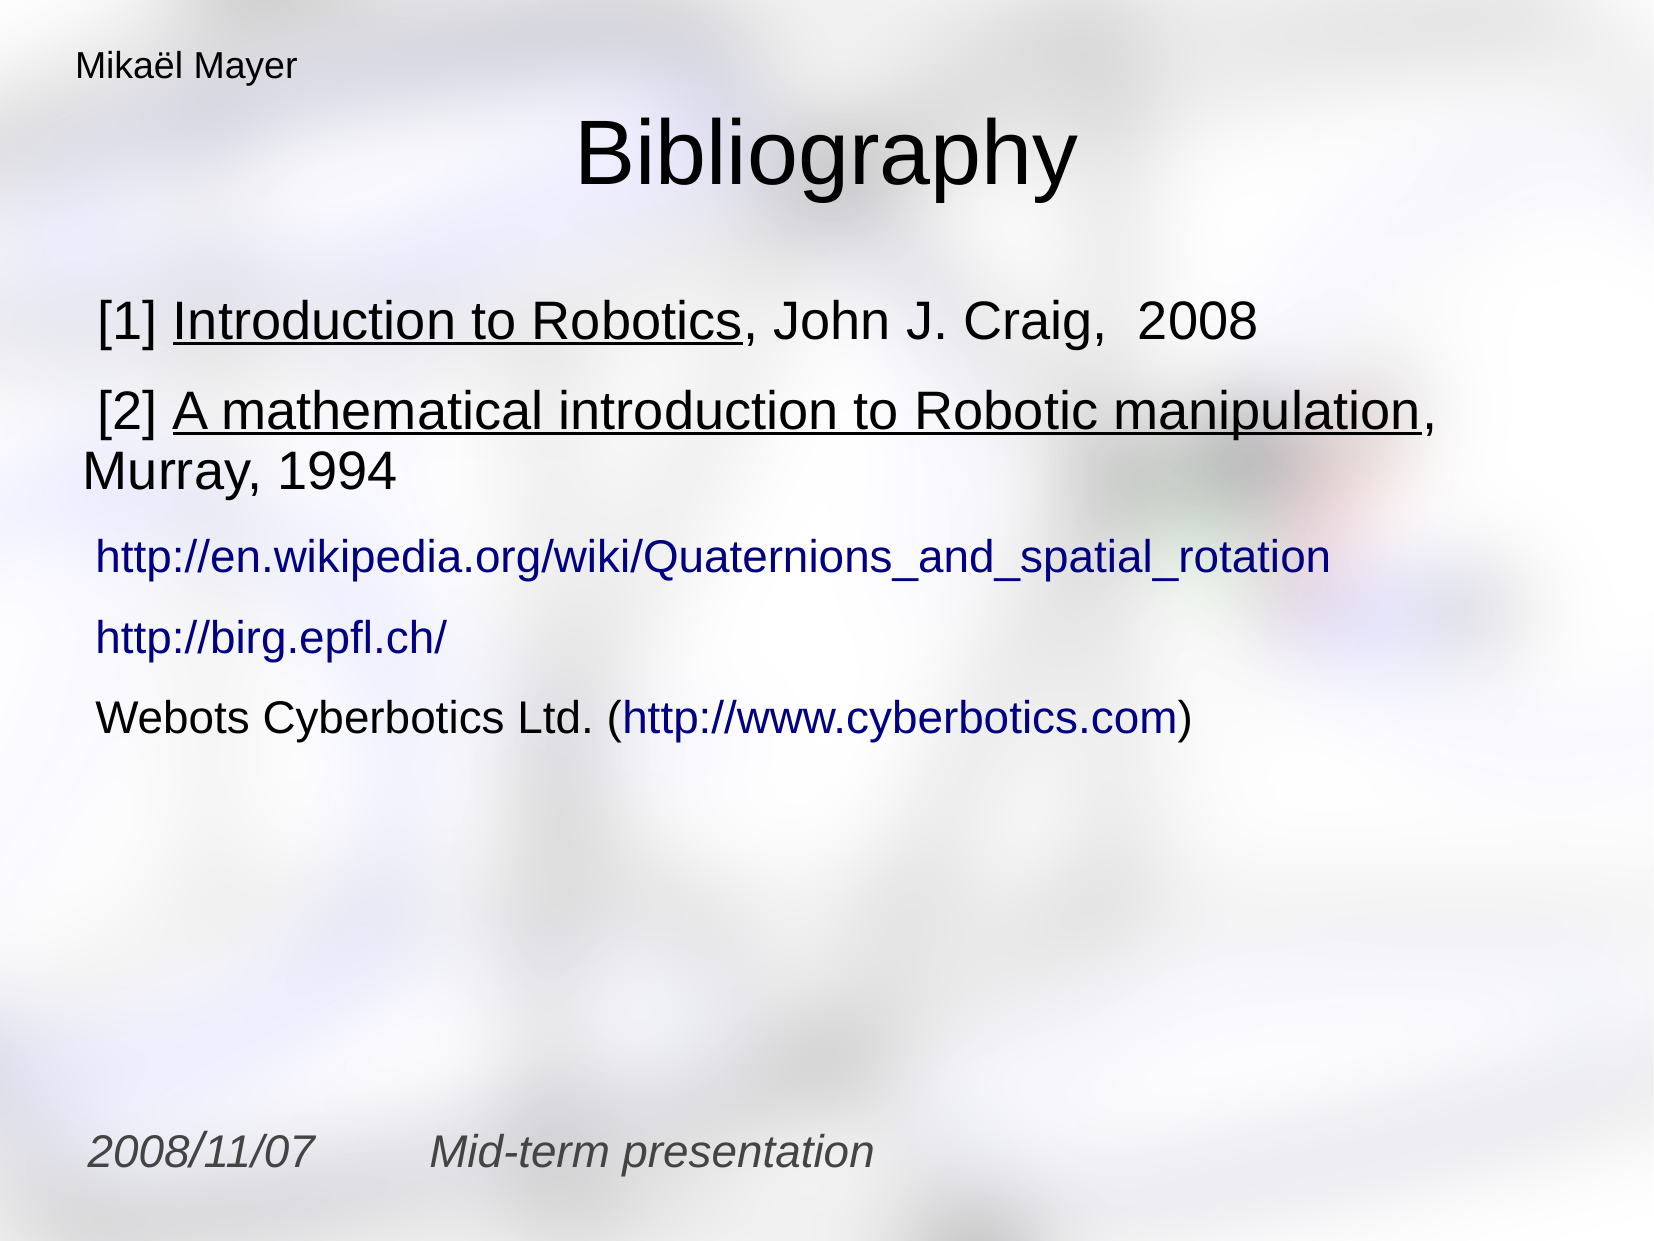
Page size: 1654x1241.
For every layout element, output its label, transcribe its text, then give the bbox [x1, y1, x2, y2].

picture [0, 0, 1654, 1241]
title Bibliography [82, 49, 1571, 257]
text_box 2008/11/07 Mid-term presentation [50, 1124, 913, 1178]
text_box Mikaël Mayer [60, 37, 376, 113]
list [1] Introduction to Robotics, John J. Craig, 2008 [2] A mathematical introduction to Robotic manipulation, Murray, 1994 http://en.wikipedia.org/wiki/Quaternions_and_spatial_rotation http://birg.epfl.ch/ Webots Cyberbotics Ltd. (http://www.cyberbotics.com) [82, 290, 1571, 1109]
